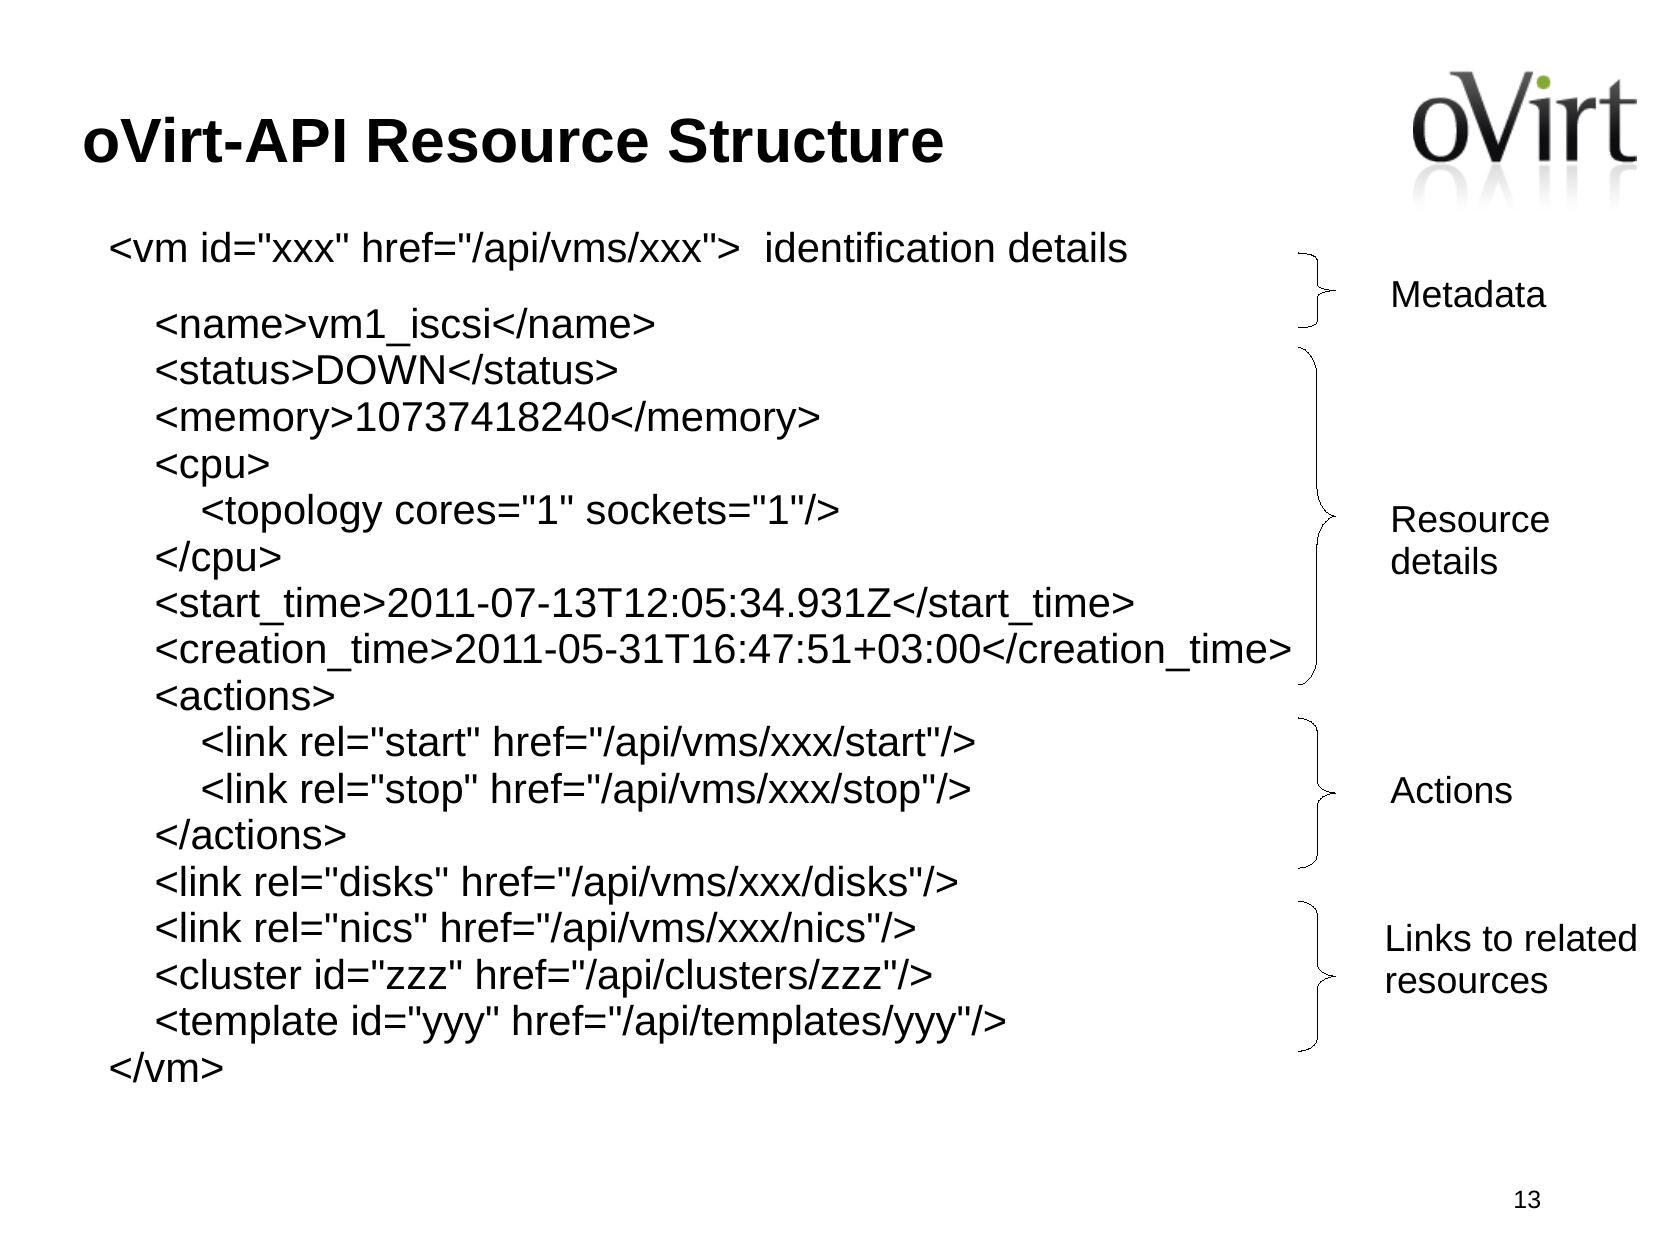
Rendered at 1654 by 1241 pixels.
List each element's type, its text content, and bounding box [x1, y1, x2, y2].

text_box Actions [1375, 762, 1564, 820]
text_box Resource details [1375, 490, 1601, 590]
list <vm id="xxx" href="/api/vms/xxx"> identification details <name>vm1_iscsi</name> <status>DOWN</status> <memory>10737418240</memory> <cpu> <topology cores="1" sockets="1"/> </cpu> <start_time>2011-07-13T12:05:34.931Z</start_time> <creation_time>2011-05-31T16:47:51+03:00</creation_time> <actions> <link rel="start" href="/api/vms/xxx/start"/> <link rel="stop" href="/api/vms/xxx/stop"/> </actions> <link rel="disks" href="/api/vms/xxx/disks"/> <link rel="nics" href="/api/vms/xxx/nics"/> <cluster id="zzz" href="/api/clusters/zzz"/> <template id="yyy" href="/api/templates/yyy"/> </vm> [37, 224, 1526, 1200]
picture [1571, 63, 1637, 212]
title oVirt-API Resource Structure [82, 37, 1571, 245]
text_box Metadata [1375, 266, 1564, 324]
text_box Links to related resources [1369, 910, 1654, 1010]
